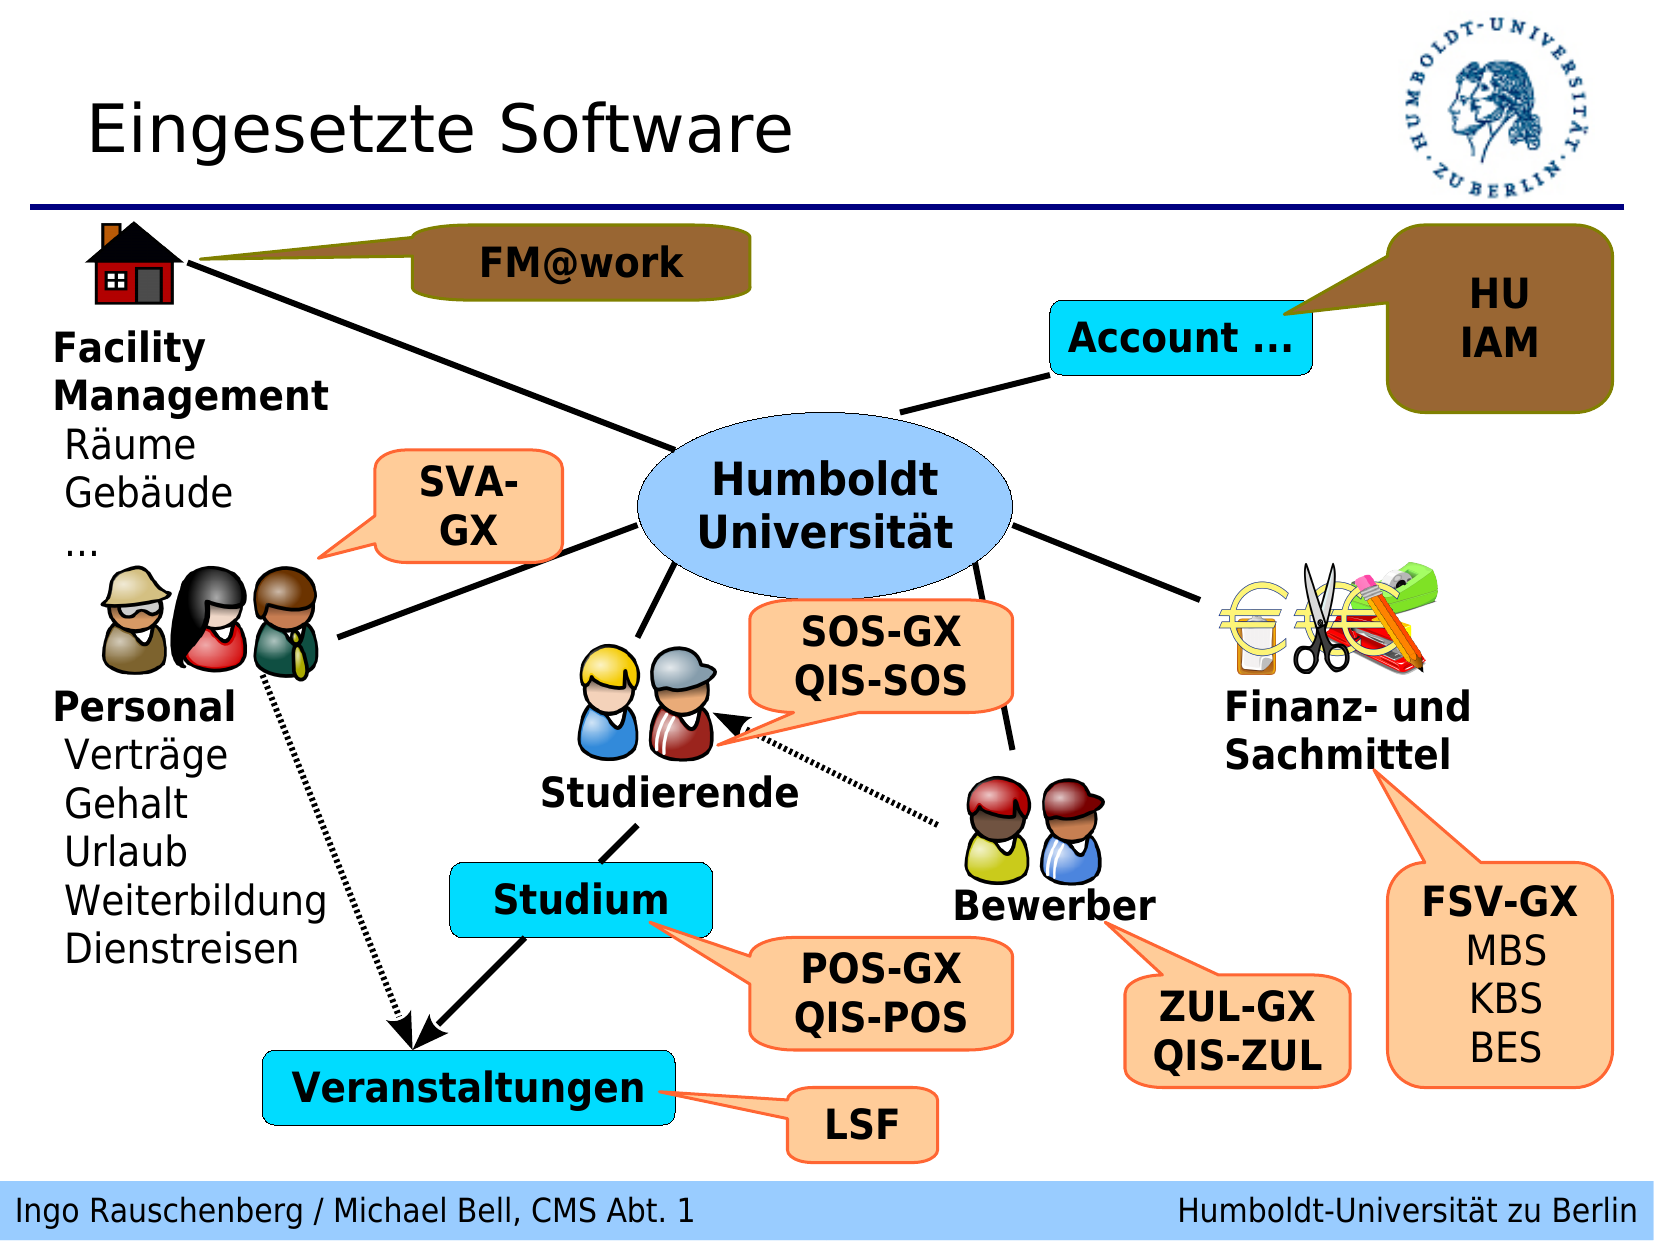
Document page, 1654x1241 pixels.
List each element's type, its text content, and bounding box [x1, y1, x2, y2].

picture [37, 149, 226, 316]
text_box Veranstaltungen [262, 1050, 676, 1126]
text_box Facility Management Räume Gebäude ... [37, 316, 413, 564]
title Eingesetzte Software [86, 32, 1576, 226]
text_box HU IAM [1284, 224, 1613, 413]
text_box Studierende [525, 761, 796, 826]
picture [937, 773, 1126, 874]
text_box Ingo Rauschenberg / Michael Bell, CMS Abt. 1 [0, 1181, 826, 1241]
text_box SVA-GX [318, 449, 563, 563]
text_box LSF [659, 1087, 938, 1163]
text_box ZUL-GX QIS-ZUL [1105, 922, 1351, 1088]
picture [1200, 562, 1438, 676]
text_box Humboldt Universität [637, 412, 1013, 599]
picture [75, 562, 346, 675]
text_box SOS-GX QIS-SOS [717, 599, 1013, 746]
text_box FM@work [200, 225, 751, 301]
picture [552, 641, 740, 761]
text_box Humboldt-Universität zu Berlin [826, 1181, 1654, 1241]
text_box POS-GX QIS-POS [649, 922, 1013, 1051]
text_box Account ... [1049, 300, 1313, 376]
text_box FSV-GX MBS KBS BES [1373, 769, 1613, 1088]
picture [1398, 10, 1595, 204]
text_box Finanz- und Sachmittel [1209, 675, 1485, 783]
text_box Studium [449, 862, 713, 938]
text_box Bewerber [937, 874, 1158, 936]
text_box Personal Verträge Gehalt Urlaub Weiterbildung Dienstreisen [37, 675, 350, 969]
